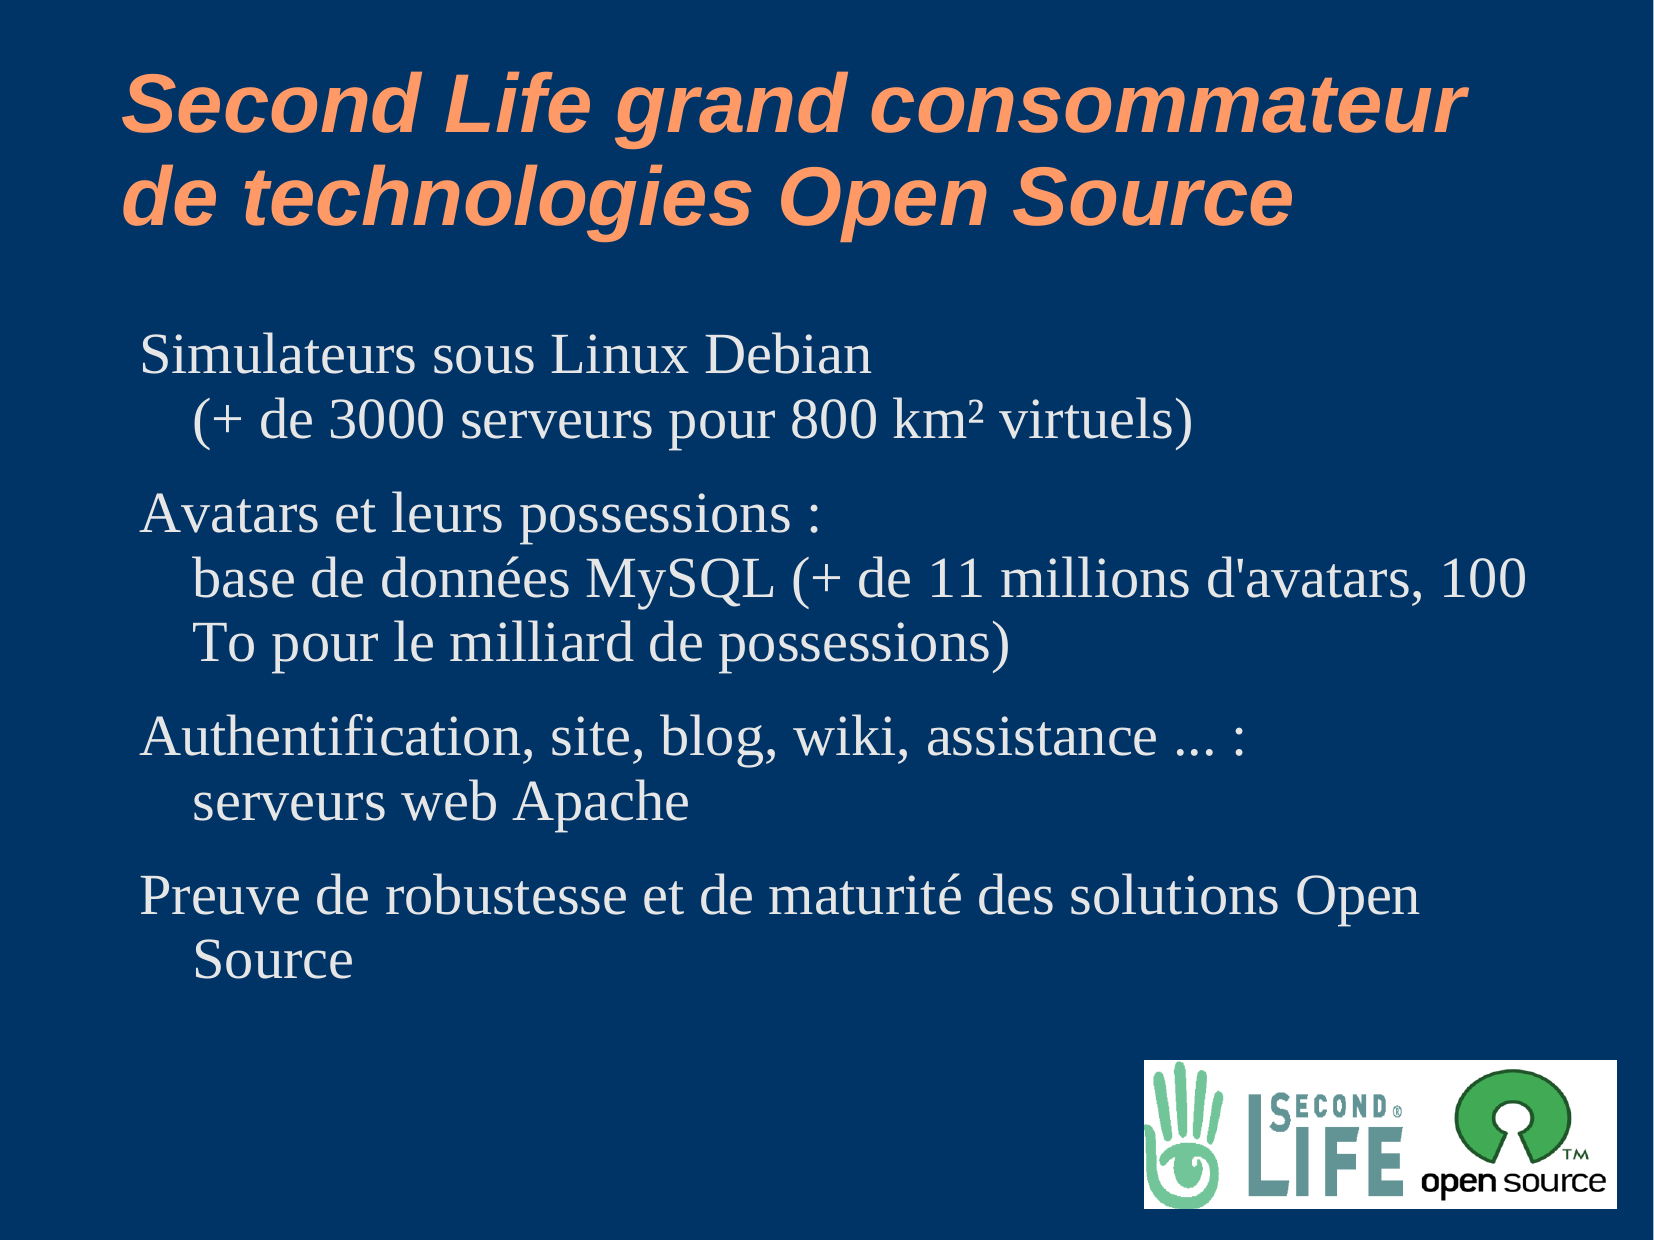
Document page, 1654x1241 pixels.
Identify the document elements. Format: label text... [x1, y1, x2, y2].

list Simulateurs sous Linux Debian (+ de 3000 serveurs pour 800 km² virtuels) Avatars et leurs possessions : base de données MySQL (+ de 11 millions d'avatars, 100 To pour le milliard de possessions) Authentification, site, blog, wiki, assistance ... : serveurs web Apache Preuve de robustesse et de maturité des solutions Open Source [121, 322, 1561, 1136]
picture [1144, 1060, 1617, 1209]
title Second Life grand consommateur de technologies Open Source [121, 24, 1534, 276]
